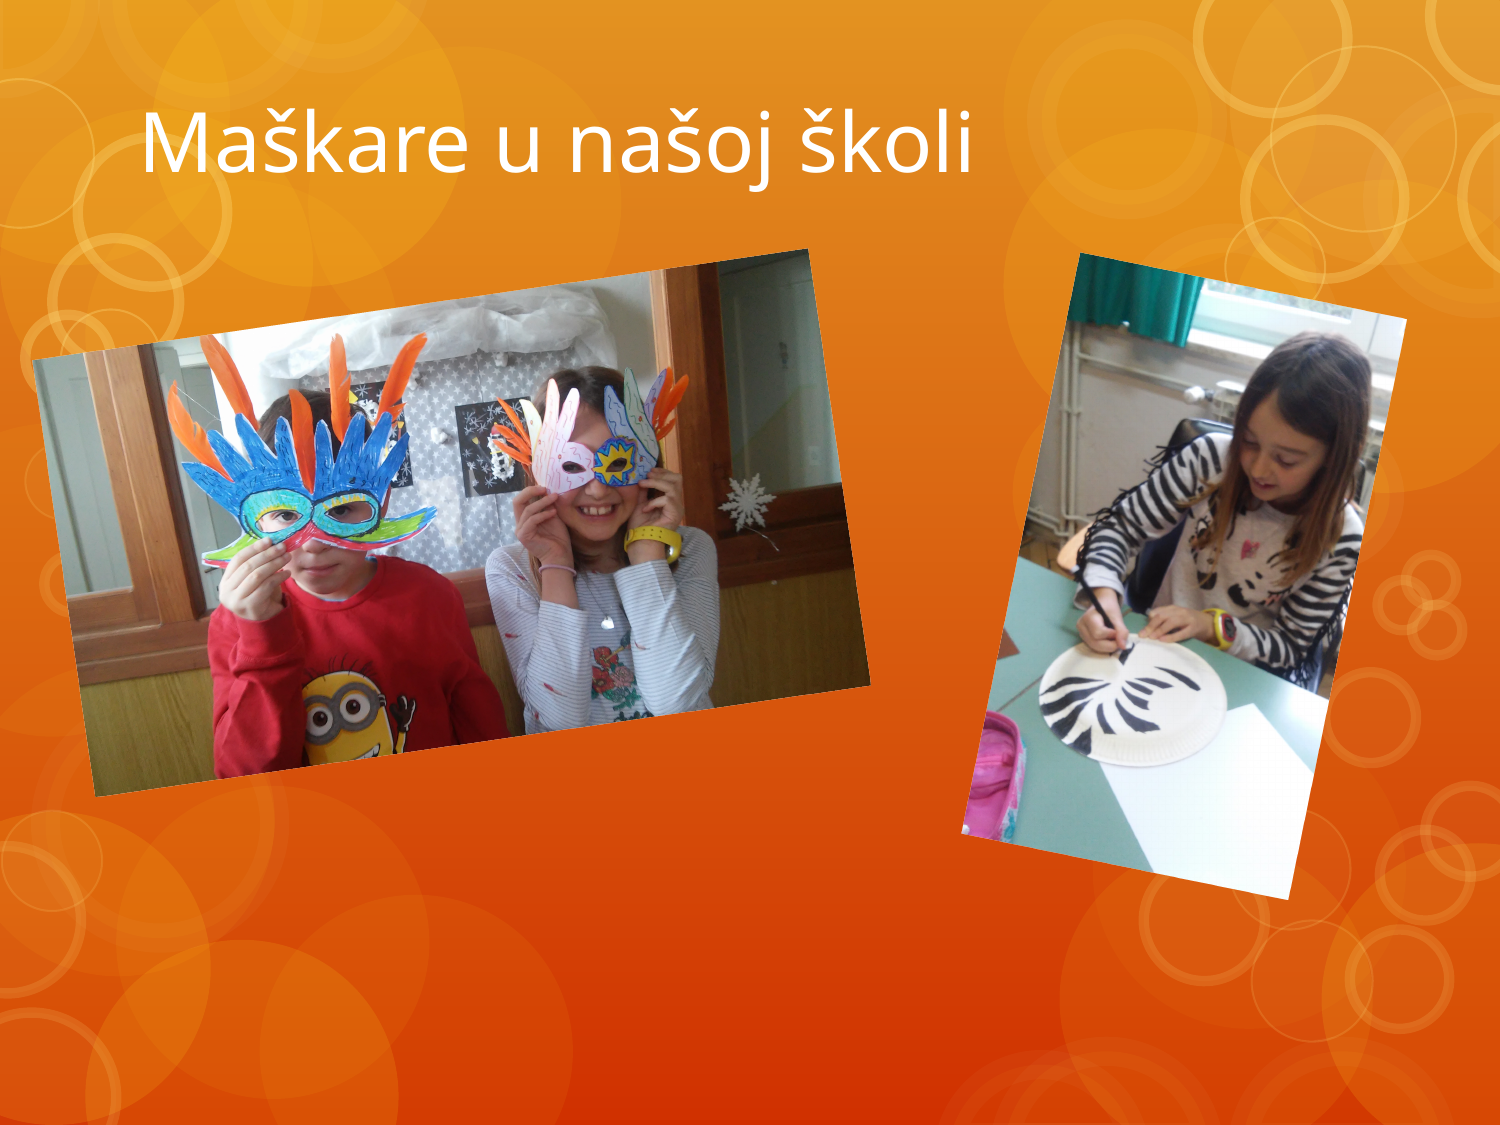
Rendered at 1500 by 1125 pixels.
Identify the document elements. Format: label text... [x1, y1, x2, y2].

picture [32, 249, 871, 797]
picture [961, 252, 1407, 900]
title Maškare u našoj školi [123, 54, 1388, 197]
